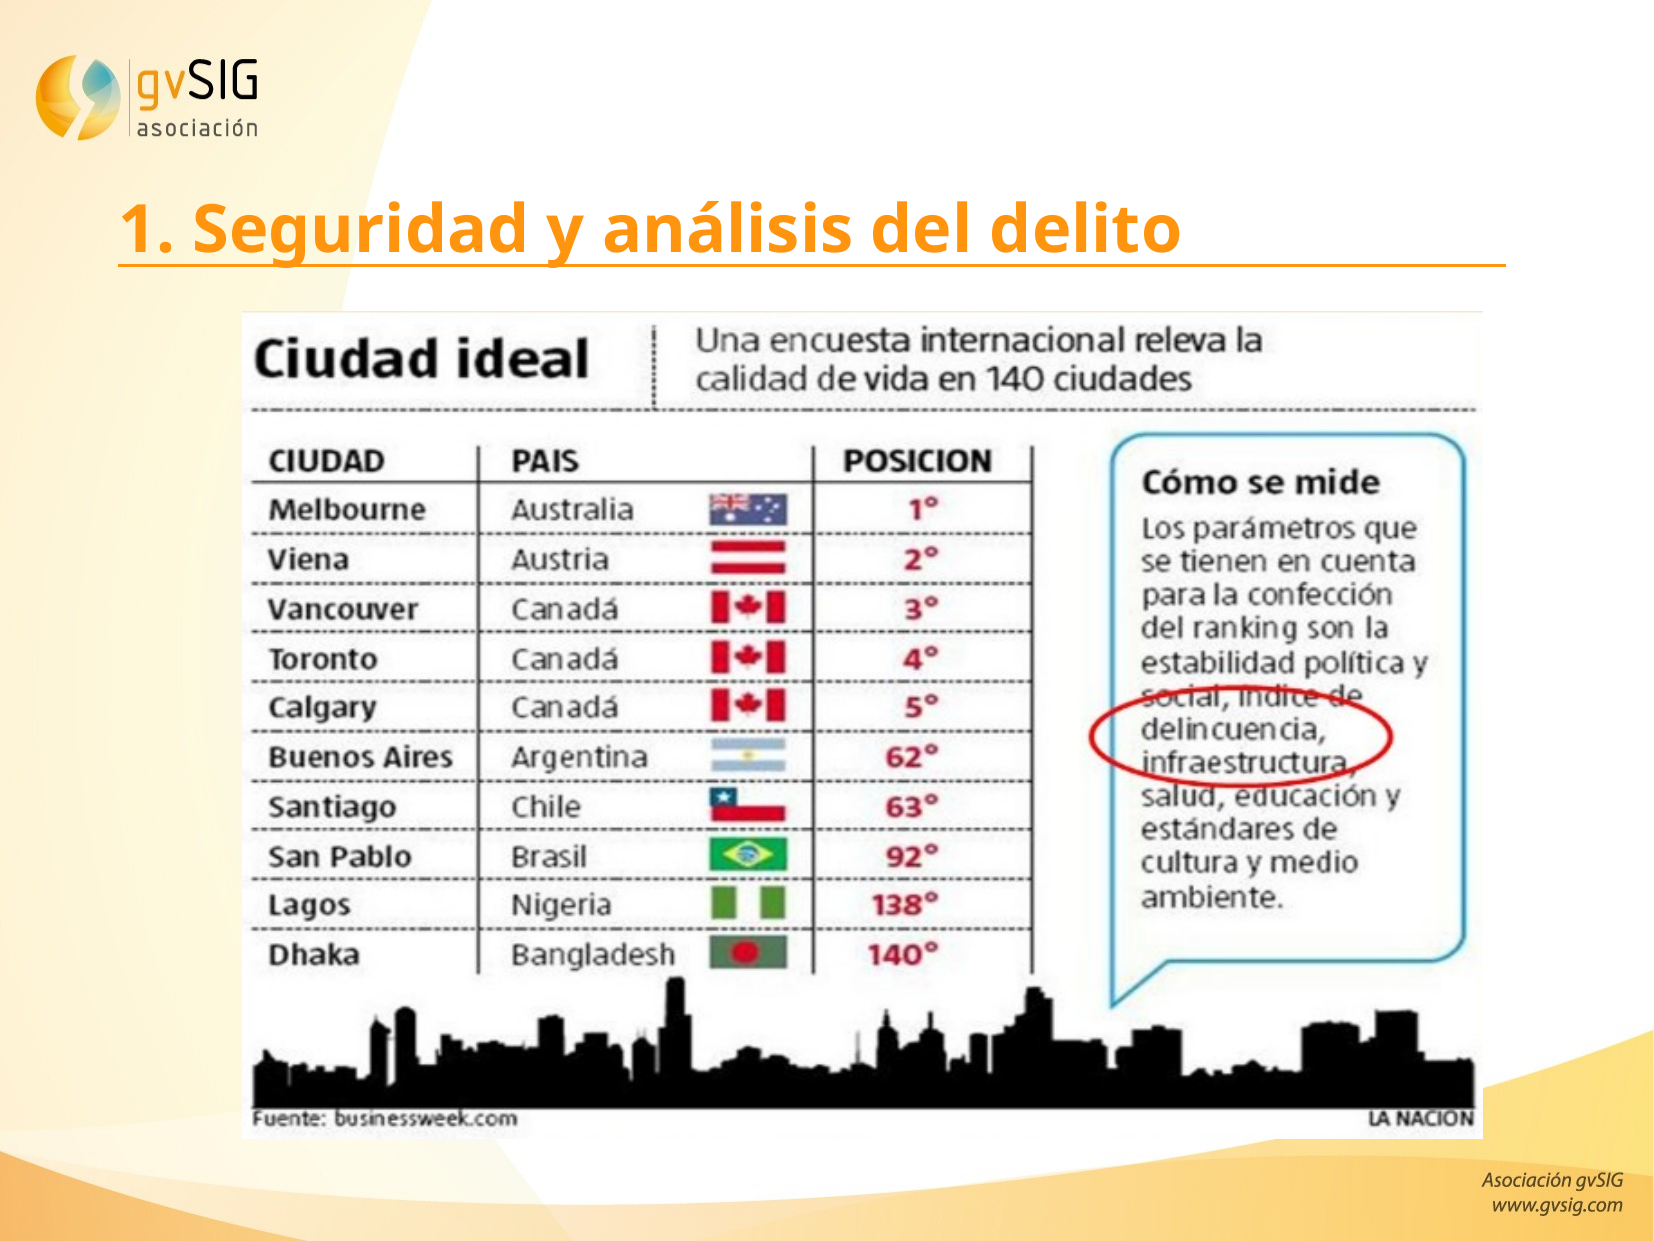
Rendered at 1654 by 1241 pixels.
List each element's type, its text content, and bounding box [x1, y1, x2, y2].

picture [0, 0, 1654, 1241]
title 1. Seguridad y análisis del delito [118, 177, 1607, 276]
